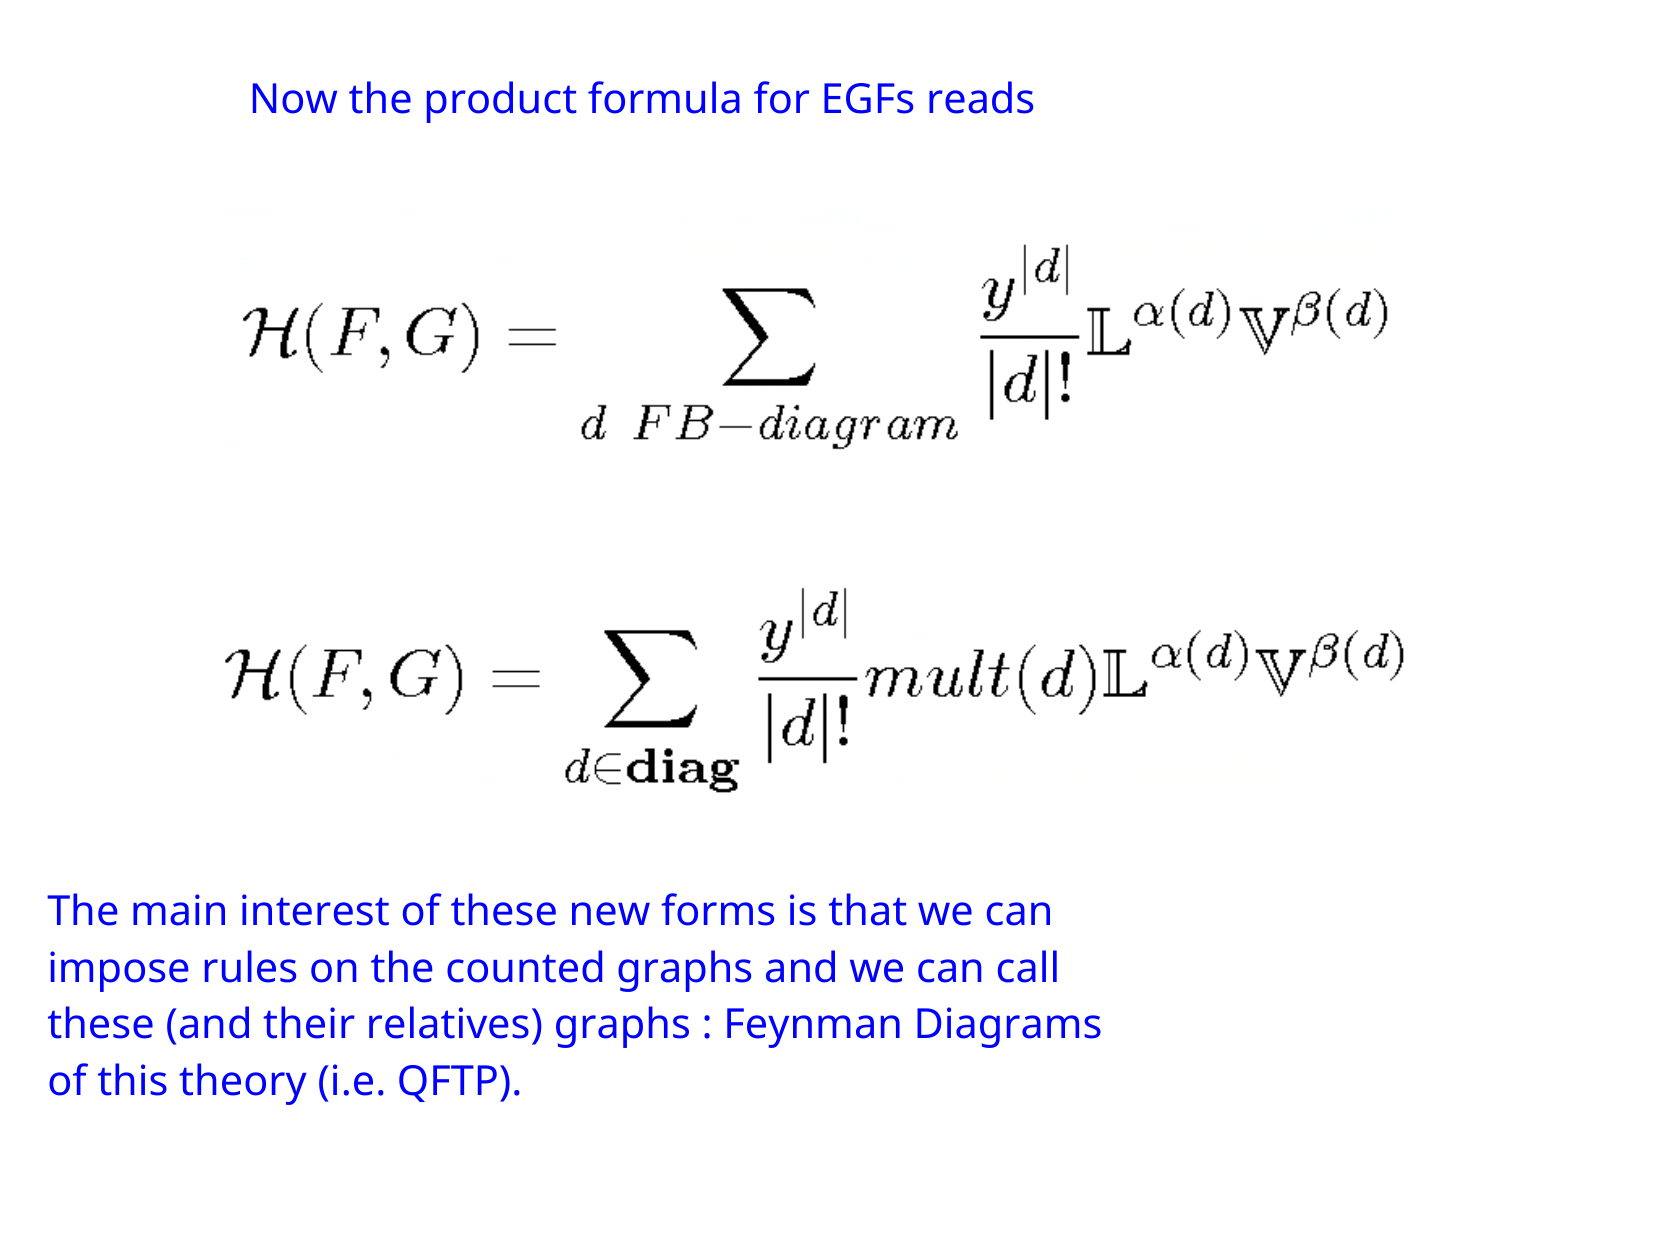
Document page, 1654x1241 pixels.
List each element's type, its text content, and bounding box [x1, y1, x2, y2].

text_box Now the product formula for EGFs reads [234, 61, 1052, 134]
picture [159, 207, 1488, 827]
text_box The main interest of these new forms is that we can impose rules on the counted graphs and we can call these (and their relatives) graphs : Feynman Diagrams of this theory (i.e. QFTP). [32, 873, 1119, 1116]
